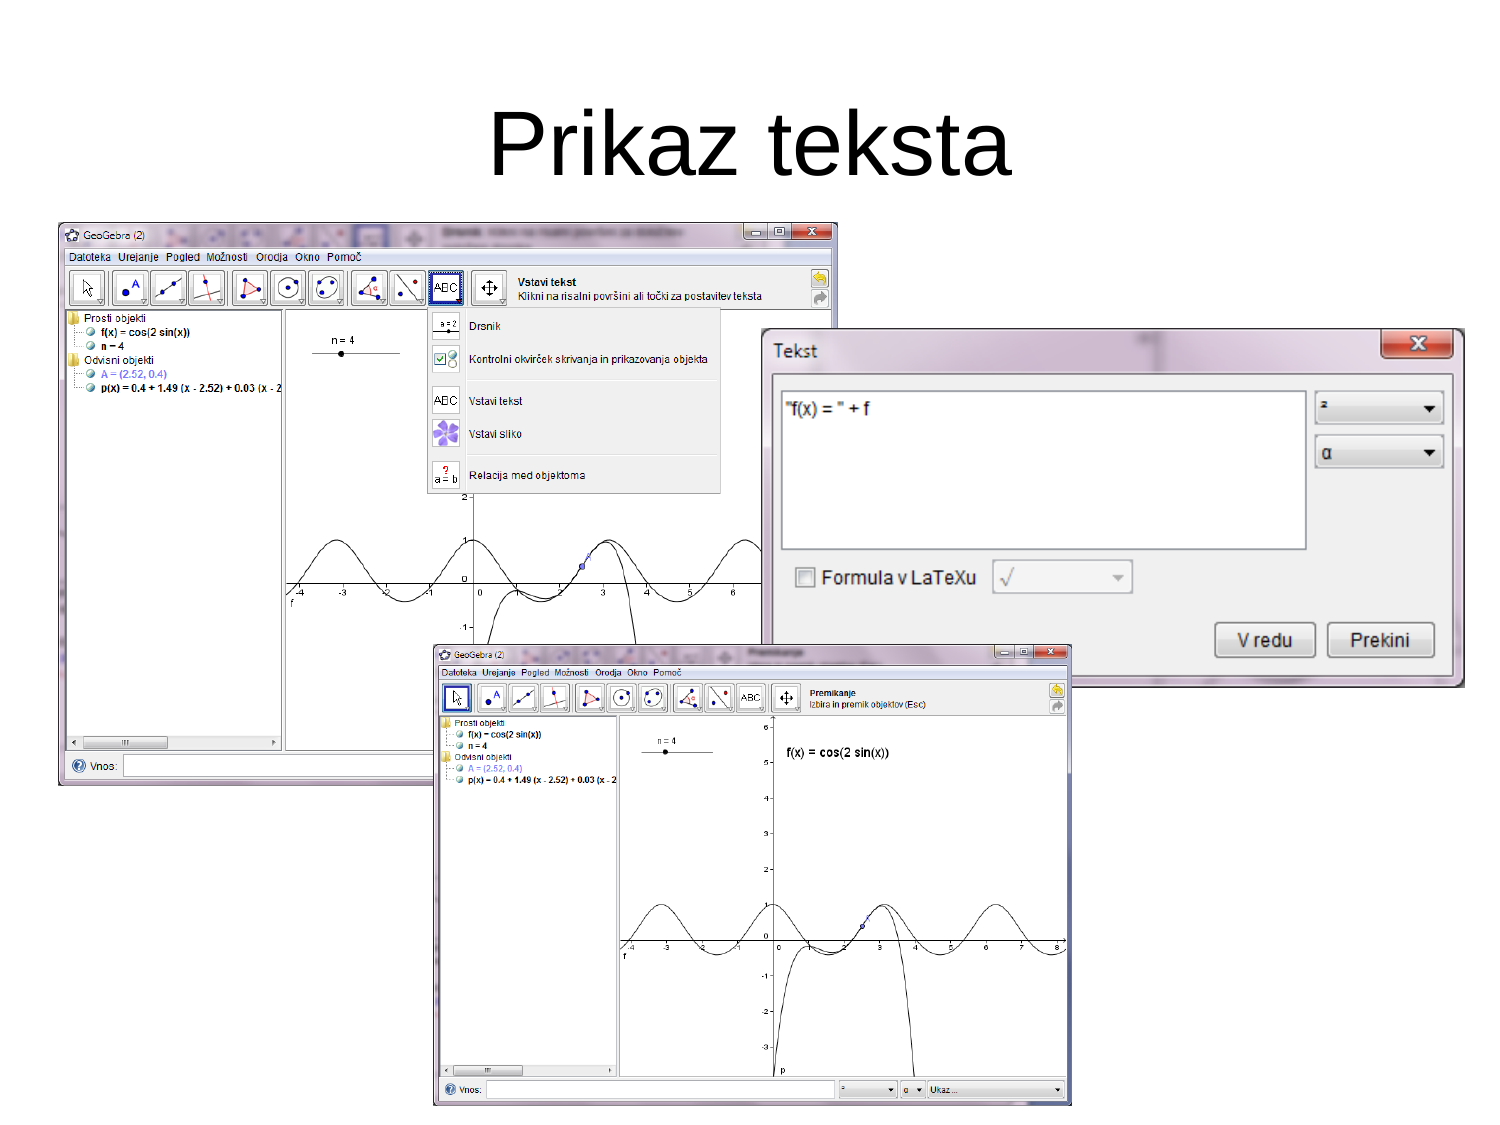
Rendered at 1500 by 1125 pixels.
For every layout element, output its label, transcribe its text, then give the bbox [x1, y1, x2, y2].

title Prikaz teksta [75, 45, 1425, 233]
picture [58, 222, 1465, 1106]
